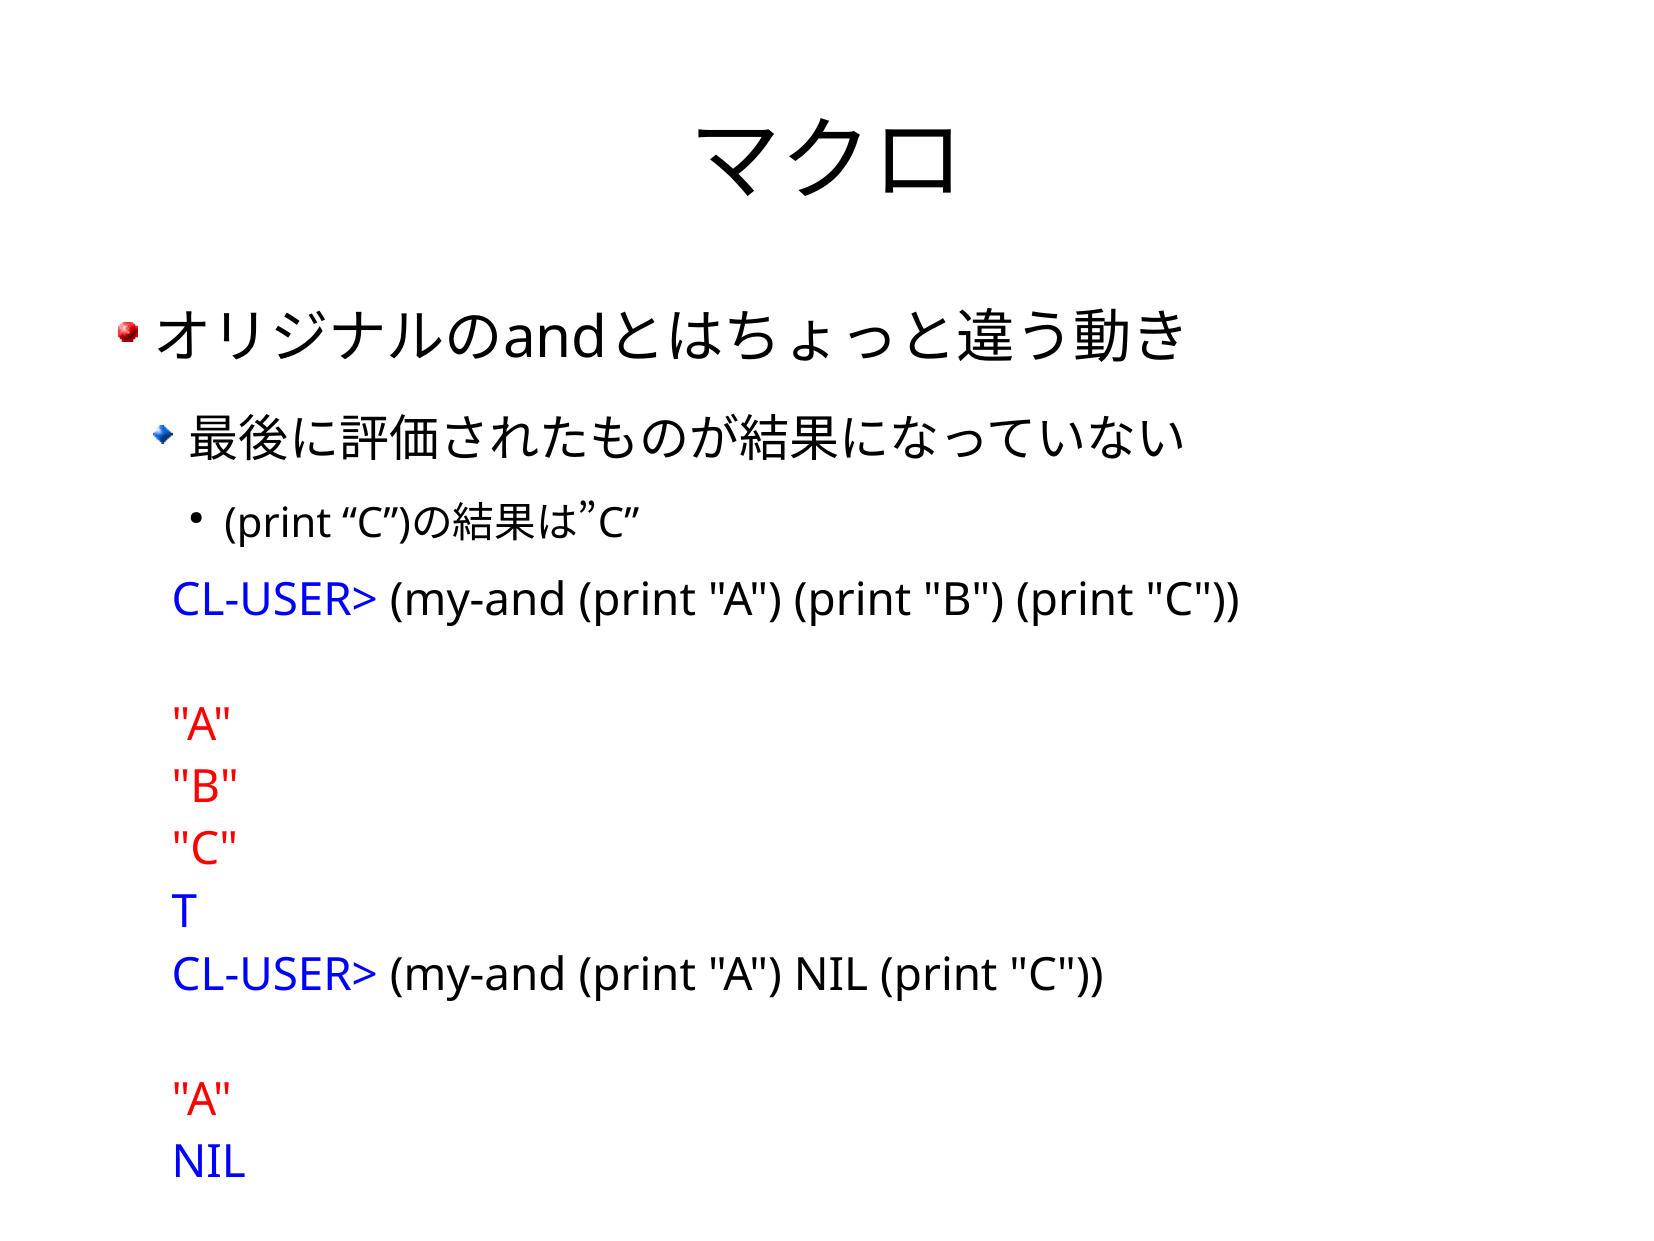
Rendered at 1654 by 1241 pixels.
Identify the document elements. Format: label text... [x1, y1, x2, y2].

text_box CL-USER> (my-and (print "A") (print "B") (print "C")) "A" "B" "C" T CL-USER> (my-and (print "A") NIL (print "C")) "A" NIL [156, 558, 1424, 1094]
title マクロ [82, 56, 1571, 250]
list オリジナルのandとはちょっと違う動き 最後に評価されたものが結果になっていない (print “C”)の結果は”C” [82, 290, 1571, 1109]
